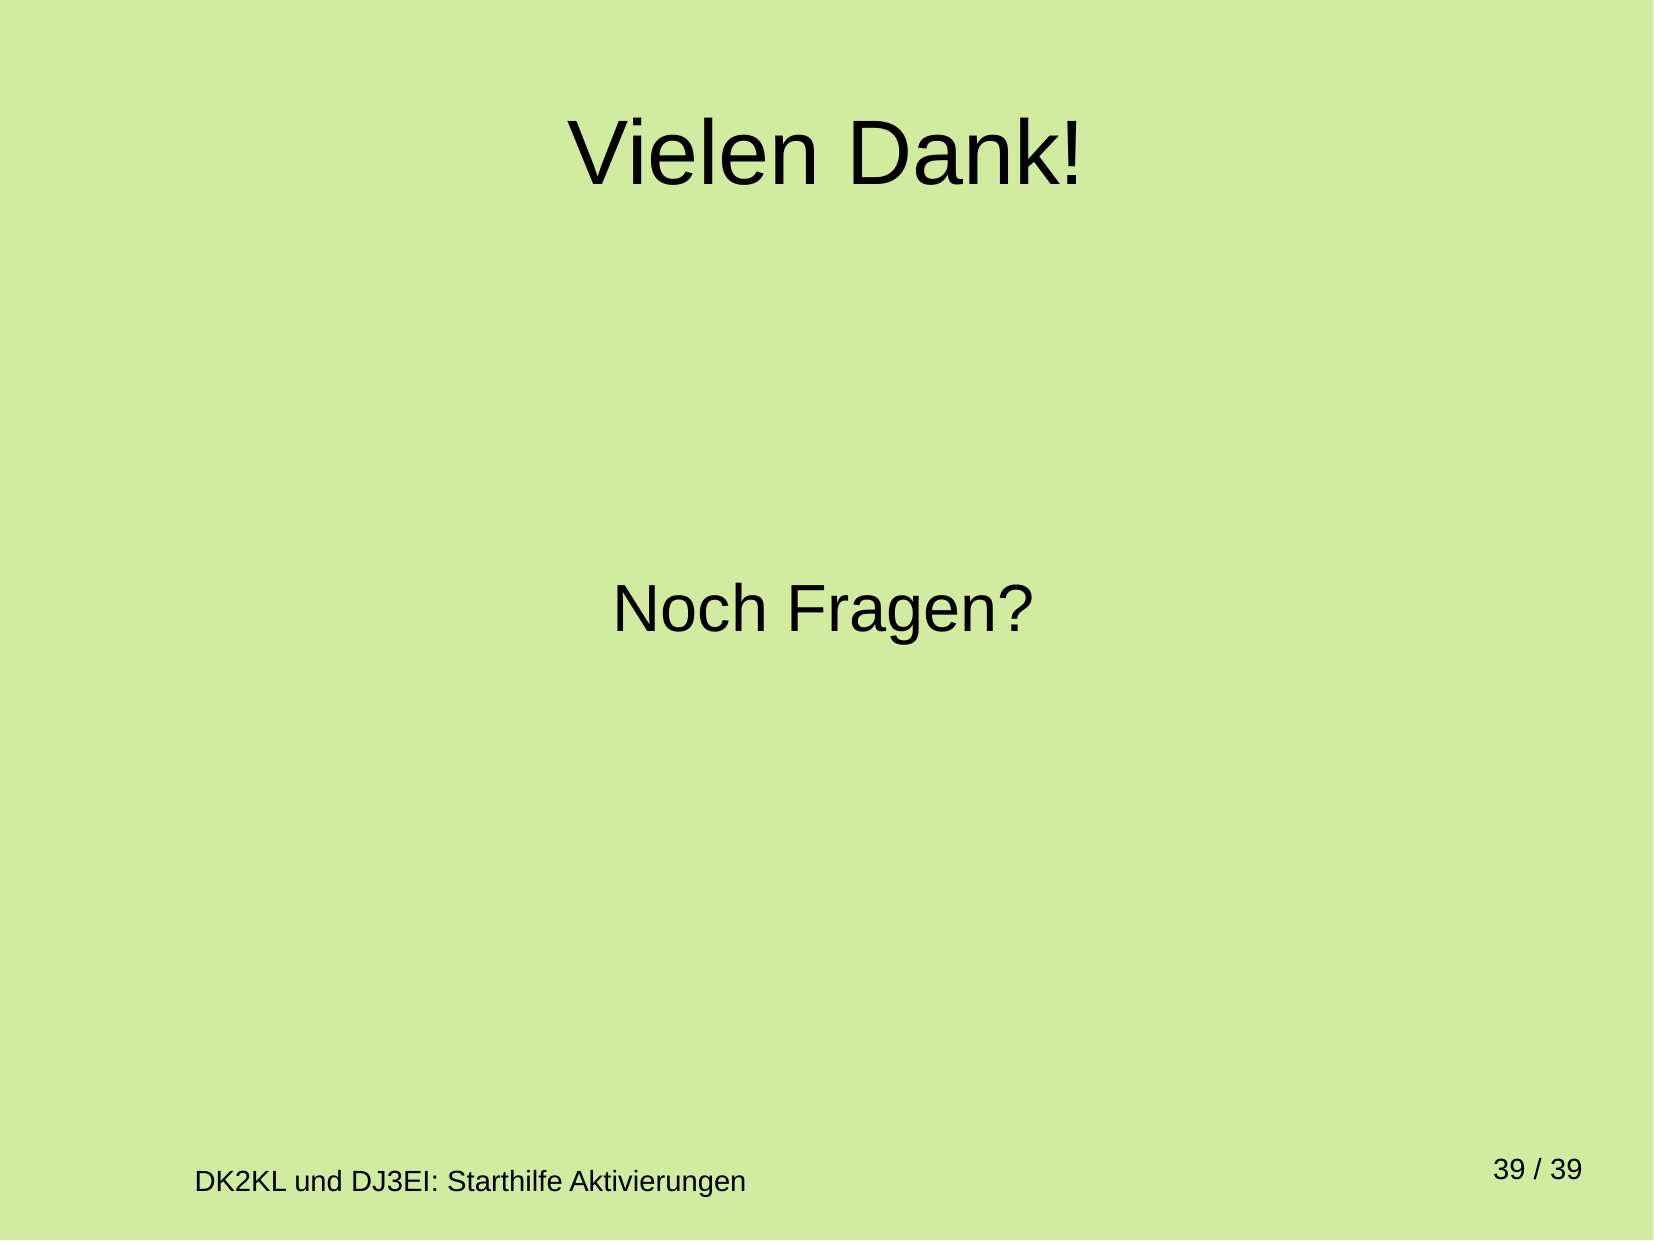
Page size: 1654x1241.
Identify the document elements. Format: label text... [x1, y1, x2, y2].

list Noch Fragen? [79, 570, 1568, 706]
title Vielen Dank! [82, 49, 1571, 257]
